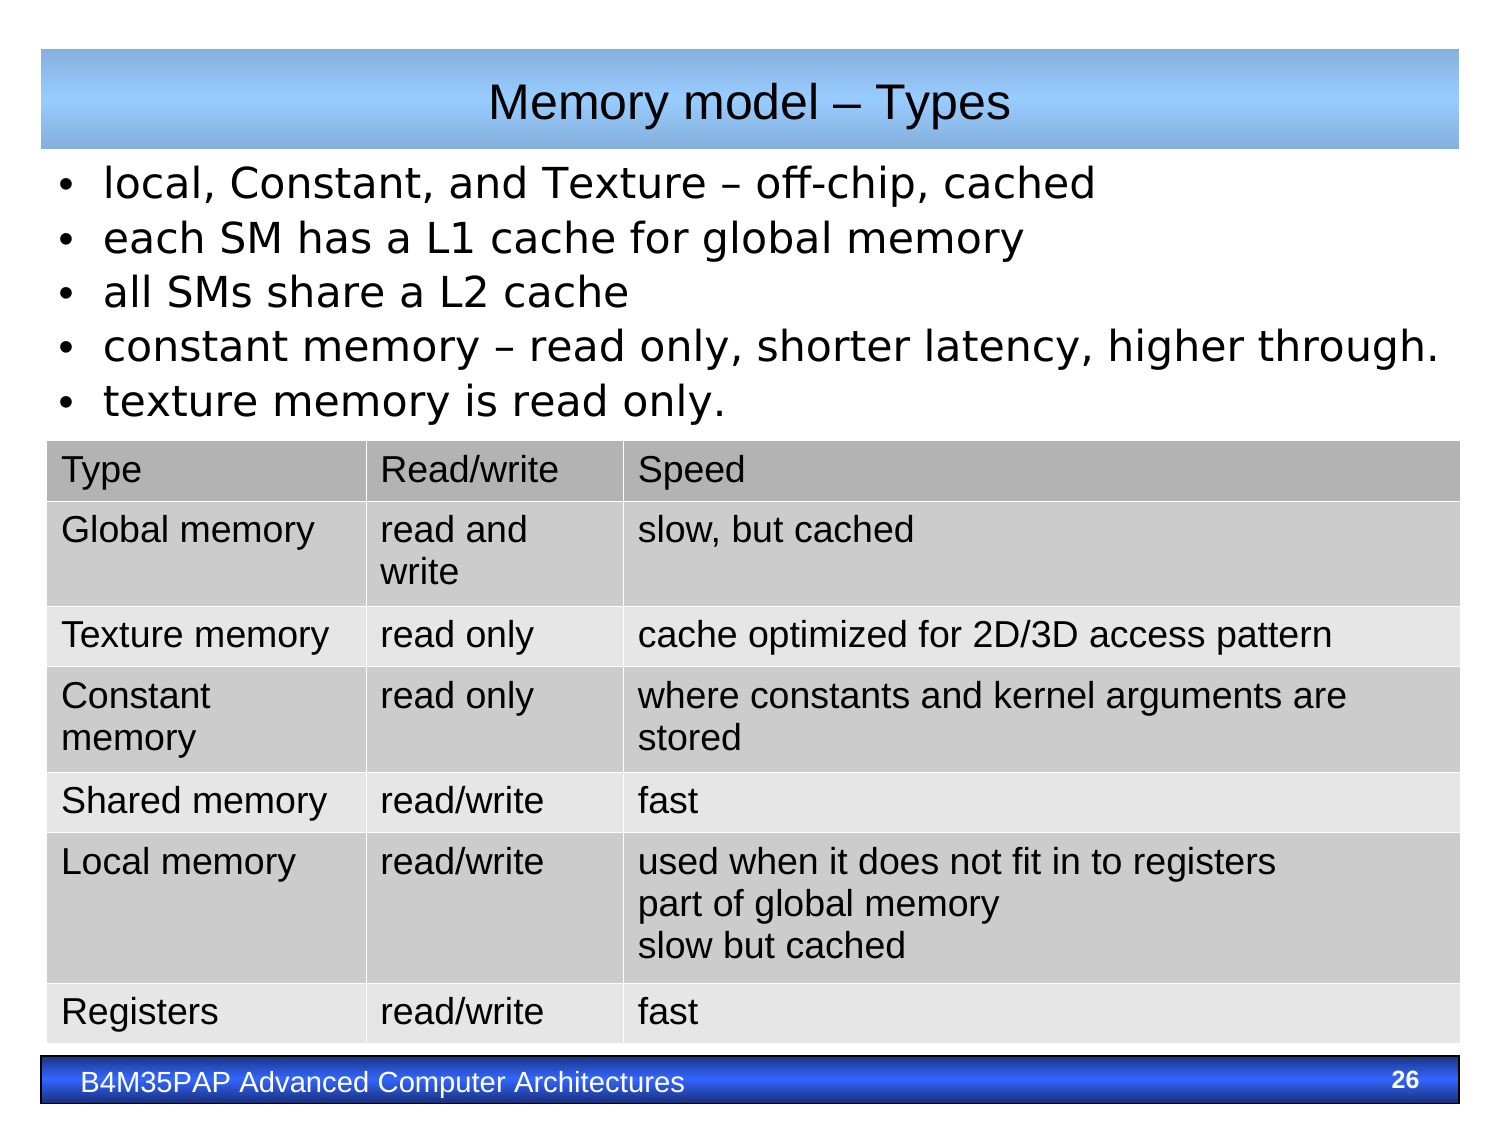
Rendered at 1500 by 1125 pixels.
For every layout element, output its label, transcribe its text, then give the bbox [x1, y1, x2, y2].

table_header Speed [624, 462, 1460, 501]
table_cell Constant memory [47, 667, 366, 772]
table_cell where constants and kernel arguments are stored [624, 667, 1460, 772]
table_cell slow, but cached [624, 502, 1460, 606]
table_cell Global memory [47, 502, 366, 606]
table_header Type [85, 462, 96, 478]
table_header Speed [729, 464, 739, 480]
table_cell Texture memory [47, 607, 366, 666]
table_header Type [106, 464, 116, 480]
title Memory model – Types [41, 49, 1459, 149]
table_cell fast [624, 984, 1460, 1043]
table_cell read only [367, 667, 623, 772]
table_cell Shared memory [47, 773, 366, 832]
table_cell used when it does not fit in to registers part of global memory slow but cached [624, 833, 1460, 983]
table_cell fast [624, 773, 1460, 832]
table_cell read and write [367, 502, 623, 606]
table_cell read/write [367, 833, 623, 983]
list local, Constant, and Texture – off-chip, cached each SM has a L1 cache for global memory all SMs share a L2 cache constant memory – read only, shorter latency, higher through. texture memory is read only. [43, 151, 1462, 462]
table_cell read only [367, 607, 623, 666]
table_header Type [47, 462, 366, 501]
table_header Read/write [367, 462, 623, 501]
table_header Speed [668, 464, 678, 480]
table_cell cache optimized for 2D/3D access pattern [624, 607, 1460, 666]
table_cell read/write [367, 773, 623, 832]
table_cell Registers [47, 984, 366, 1043]
table_cell read/write [367, 984, 623, 1043]
table_cell Local memory [47, 833, 366, 983]
